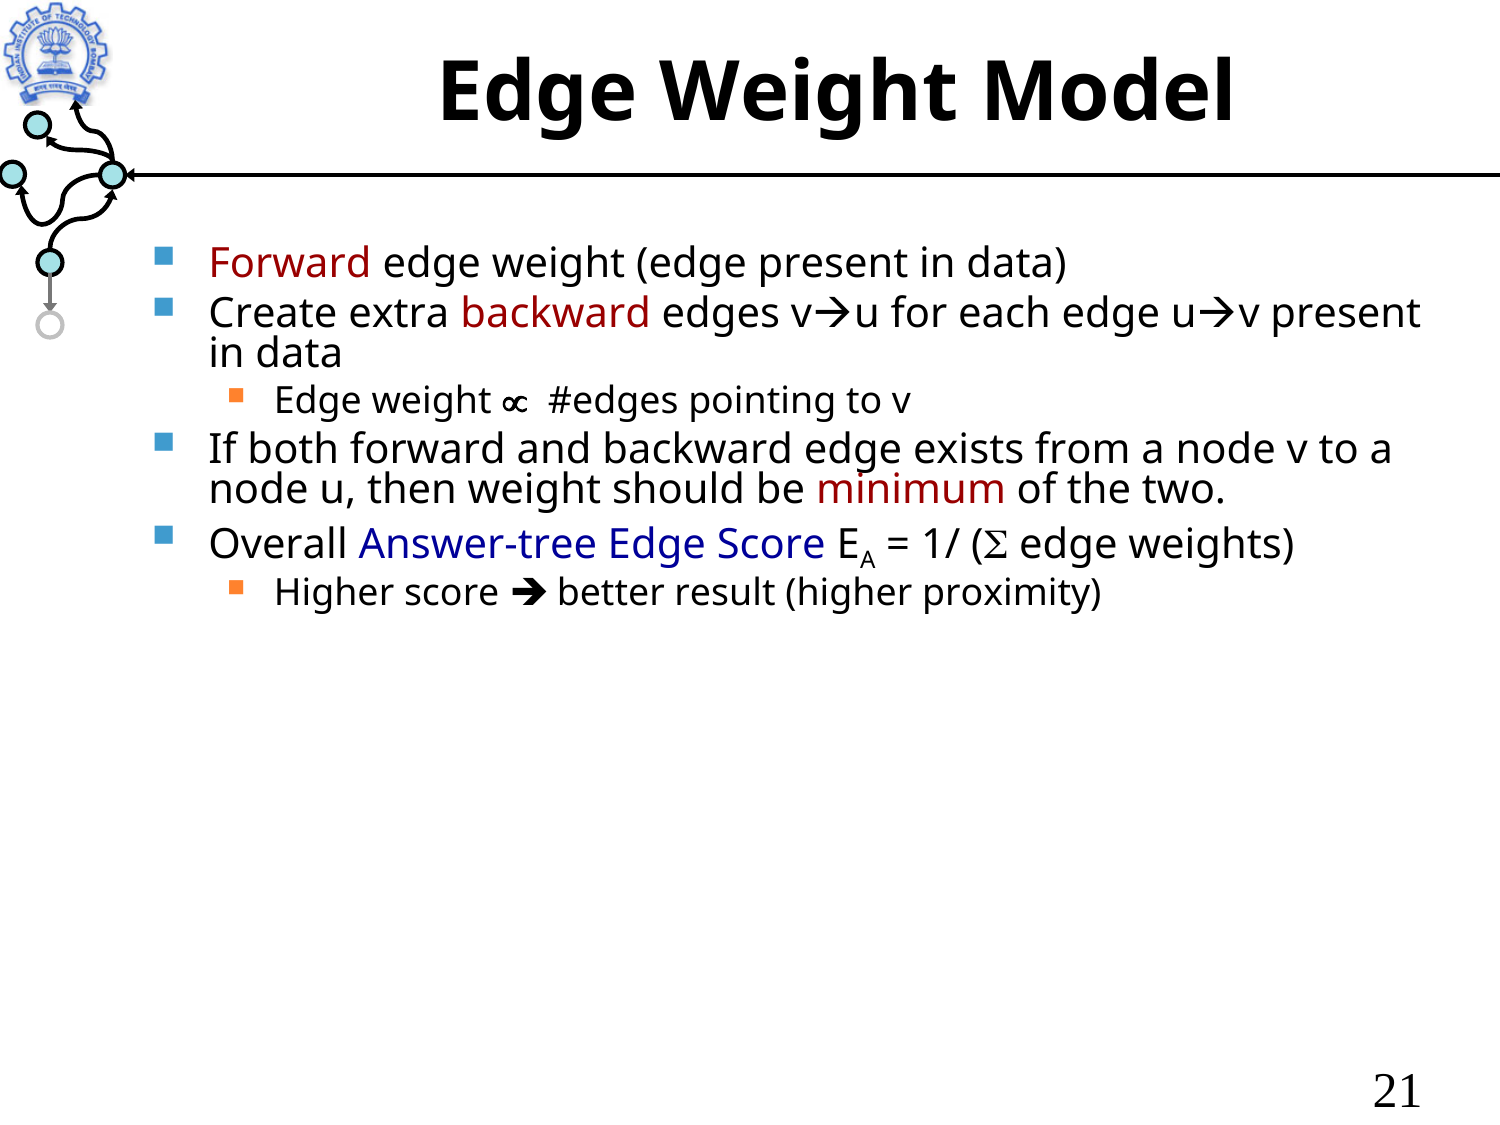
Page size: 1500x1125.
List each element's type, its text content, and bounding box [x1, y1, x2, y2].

title Edge Weight Model [200, 12, 1476, 163]
picture [0, 0, 113, 106]
list Forward edge weight (edge present in data) Create extra backward edges vu for each edge uv present in data Edge weight  #edges pointing to v If both forward and backward edge exists from a node v to a node u, then weight should be minimum of the two. Overall Answer-tree Edge Score EA = 1/ ( edge weights) Higher score  better result (higher proximity) [137, 237, 1463, 676]
